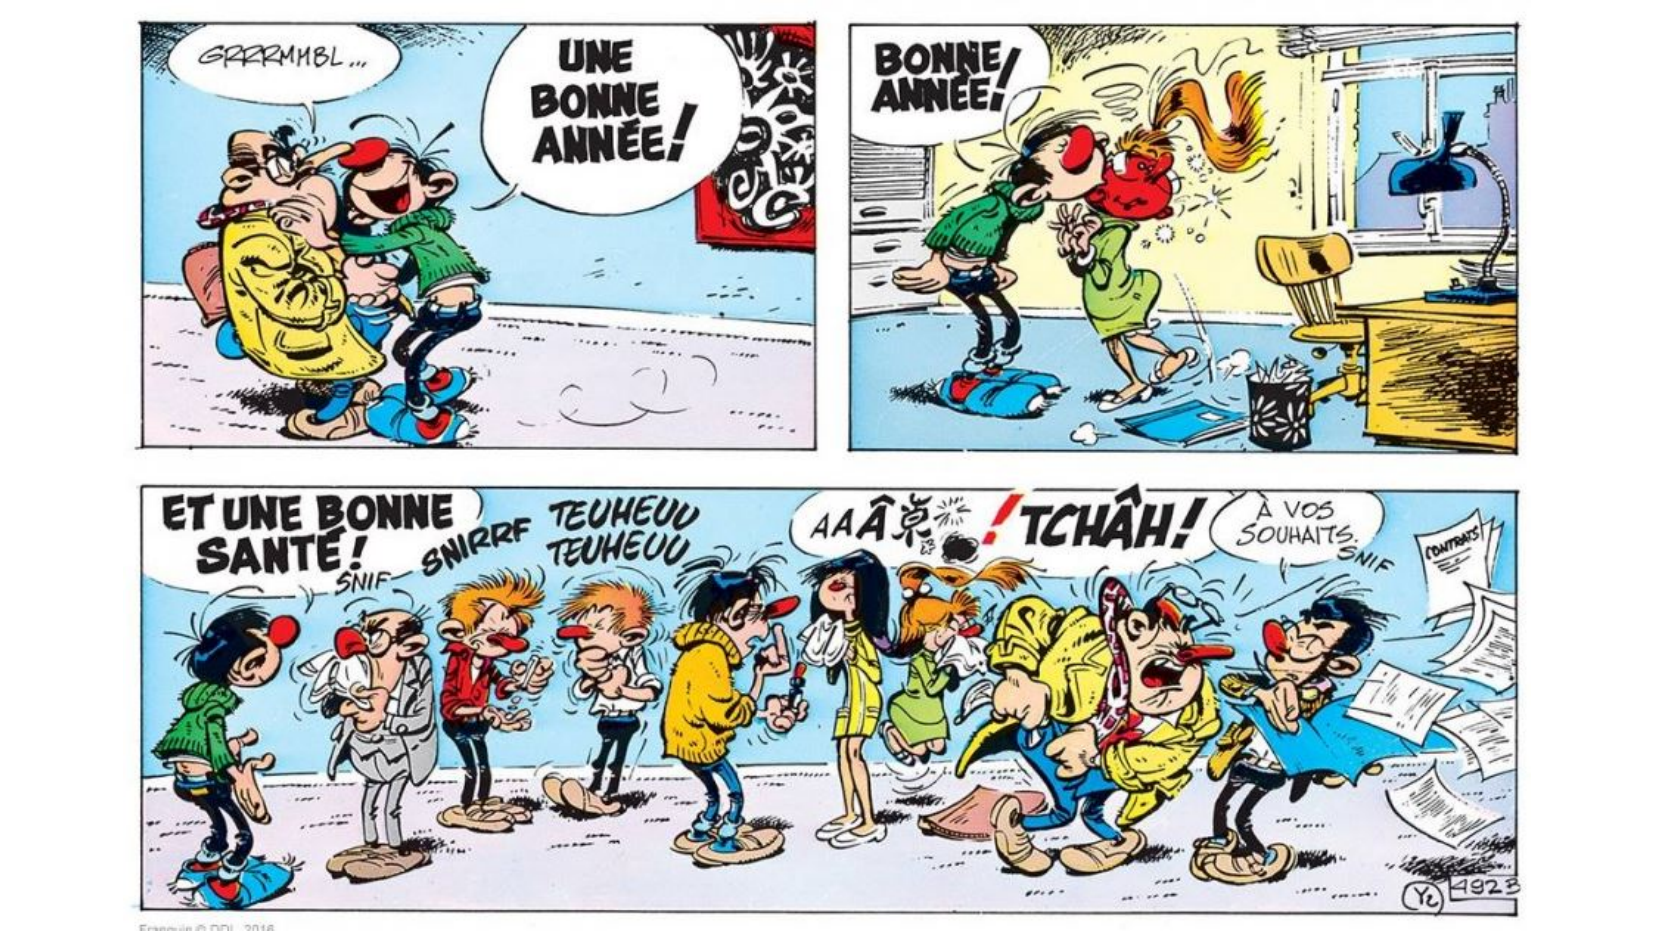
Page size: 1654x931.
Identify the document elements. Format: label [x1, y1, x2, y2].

picture [123, 0, 1531, 931]
